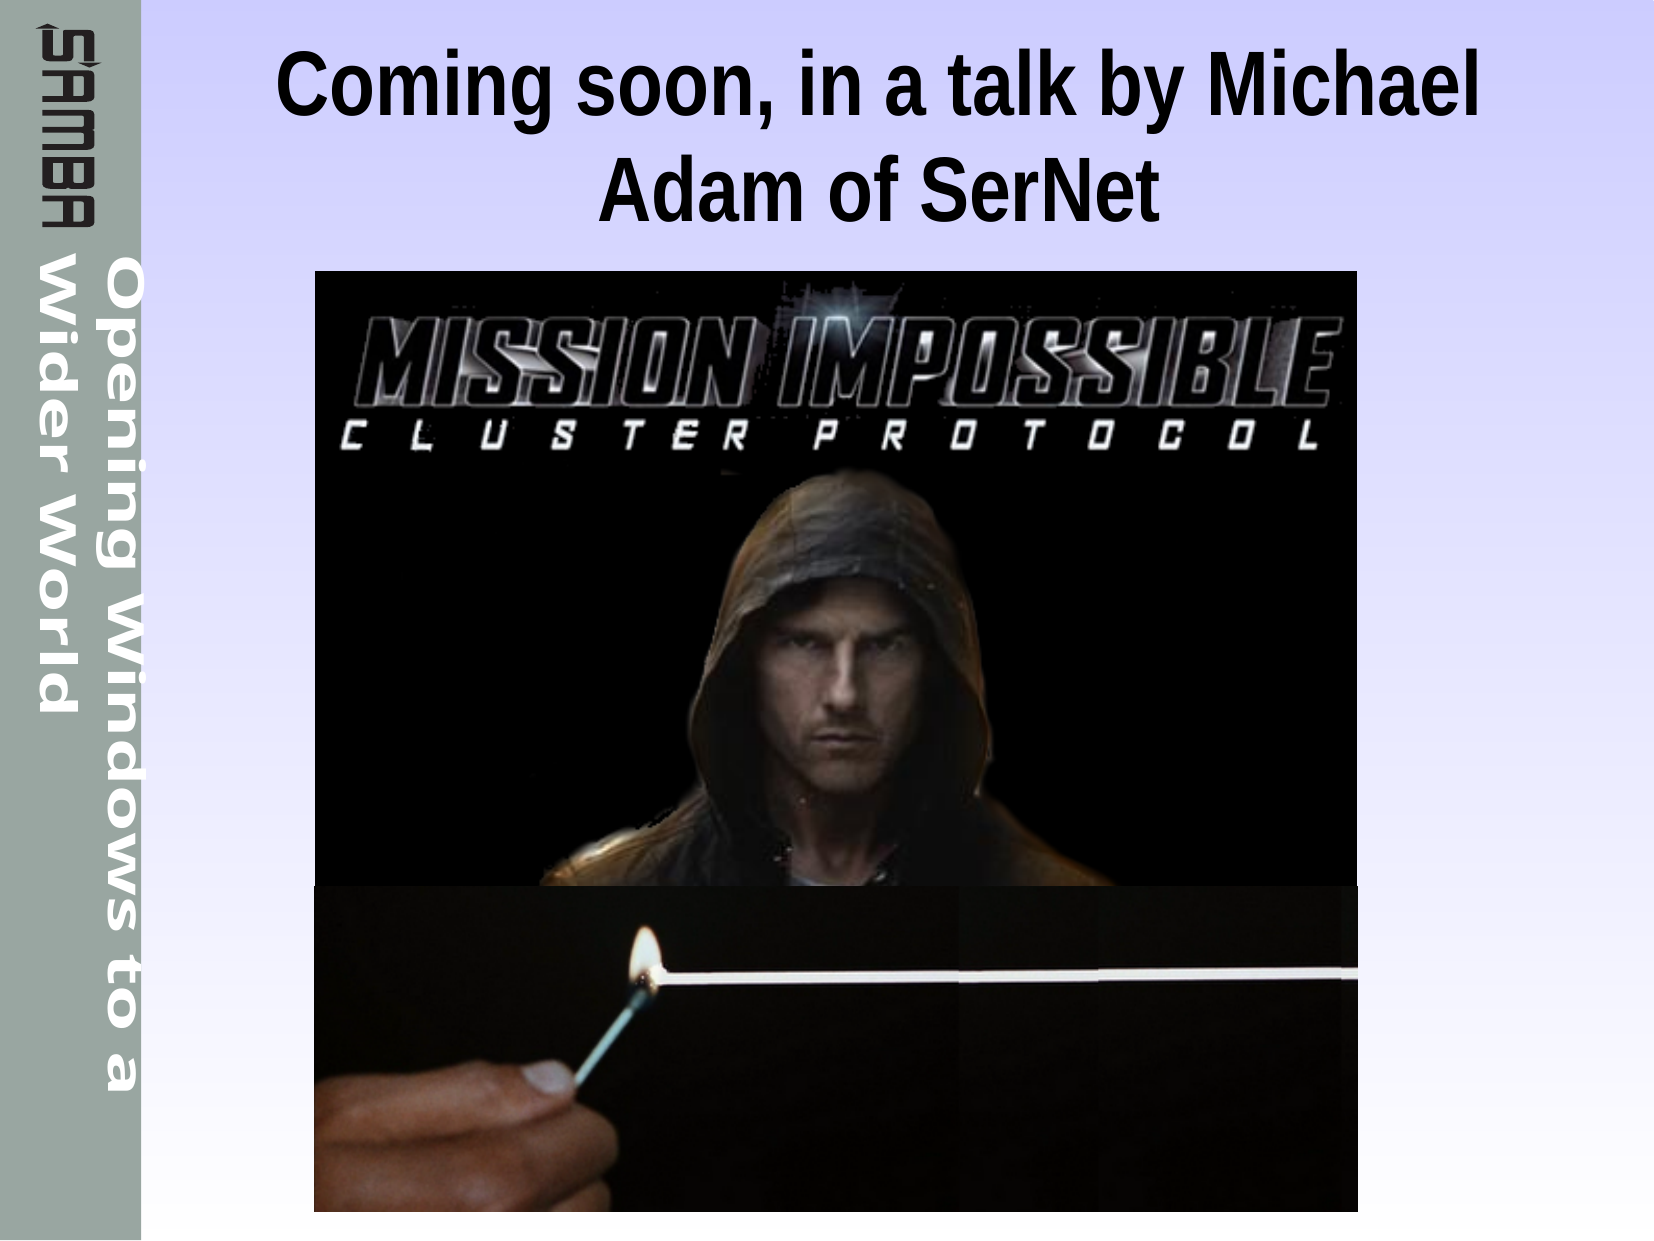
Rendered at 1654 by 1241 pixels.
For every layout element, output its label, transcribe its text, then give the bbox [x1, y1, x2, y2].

title Coming soon, in a talk by Michael Adam of SerNet [173, 28, 1586, 243]
picture [314, 271, 1358, 1212]
